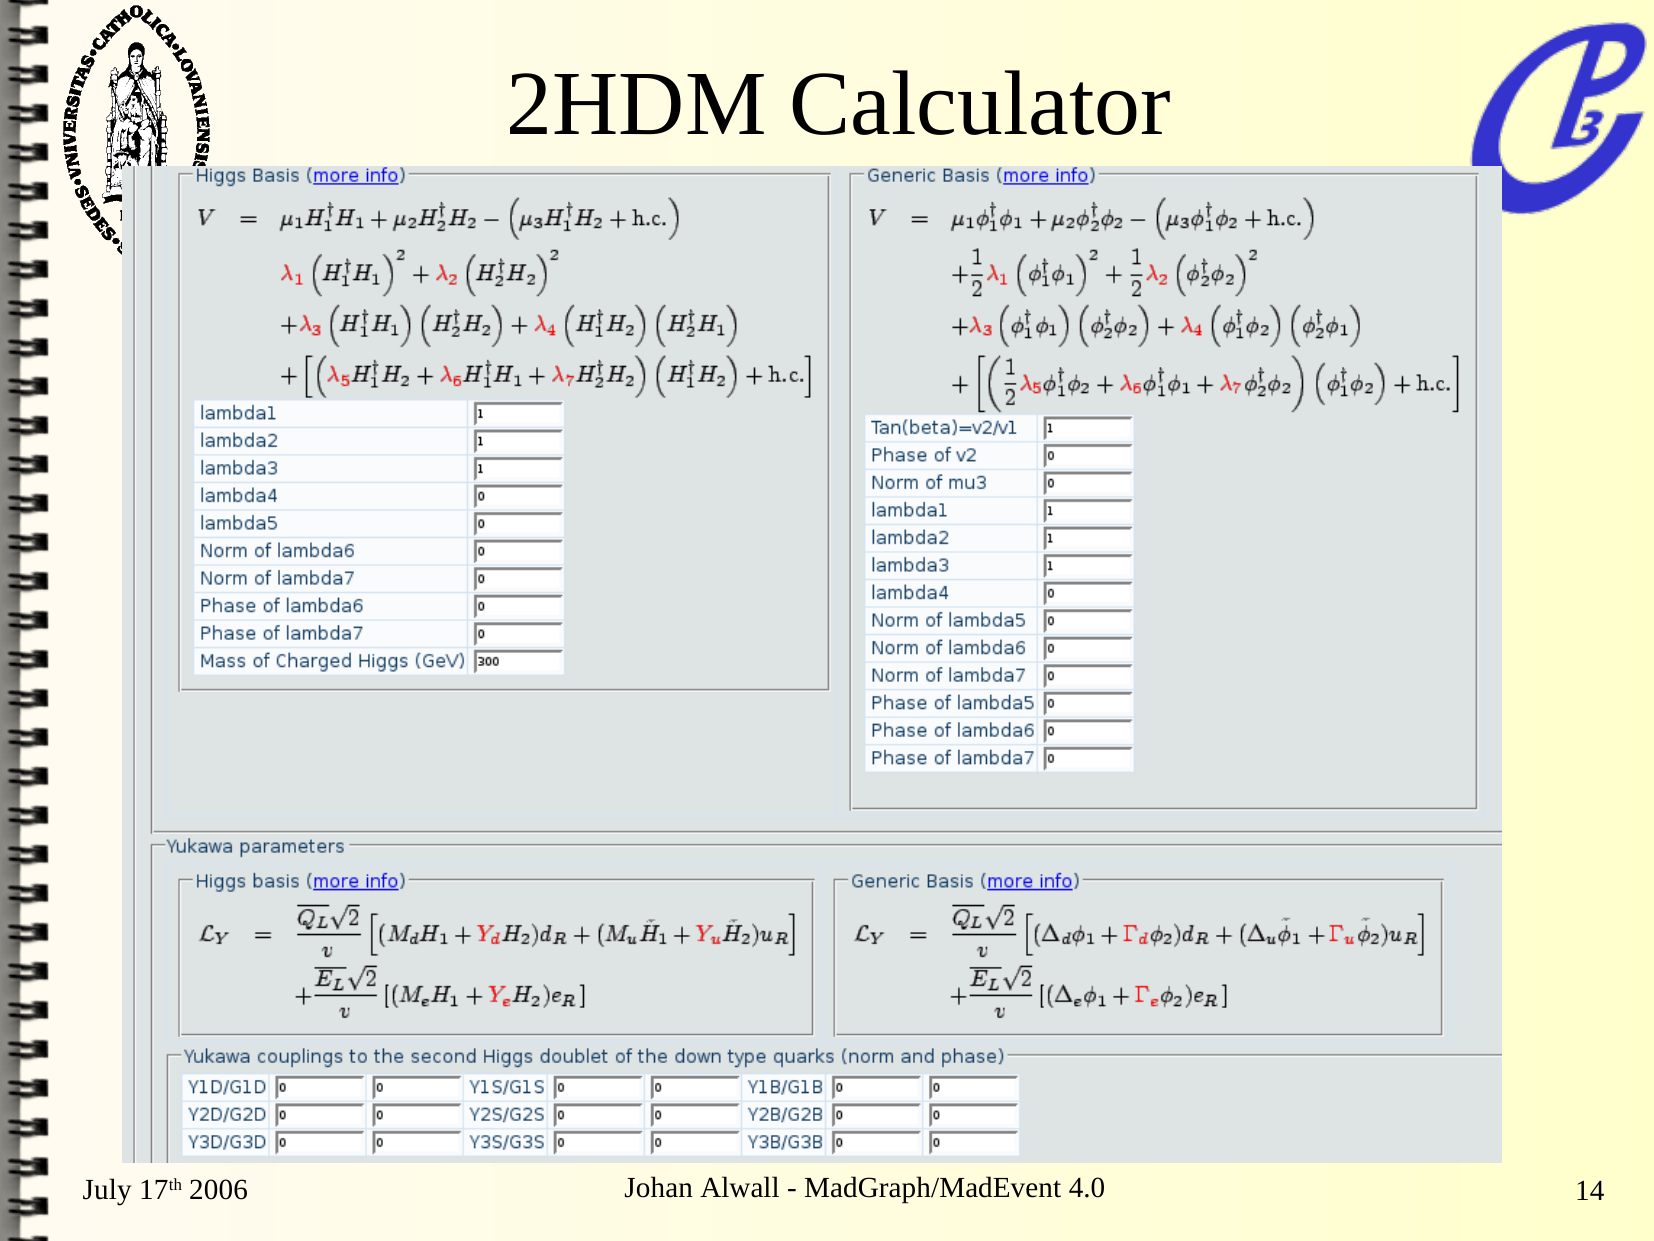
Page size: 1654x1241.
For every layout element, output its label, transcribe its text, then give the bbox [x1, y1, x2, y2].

title 2HDM Calculator [234, 0, 1445, 166]
picture [0, 0, 1654, 1241]
